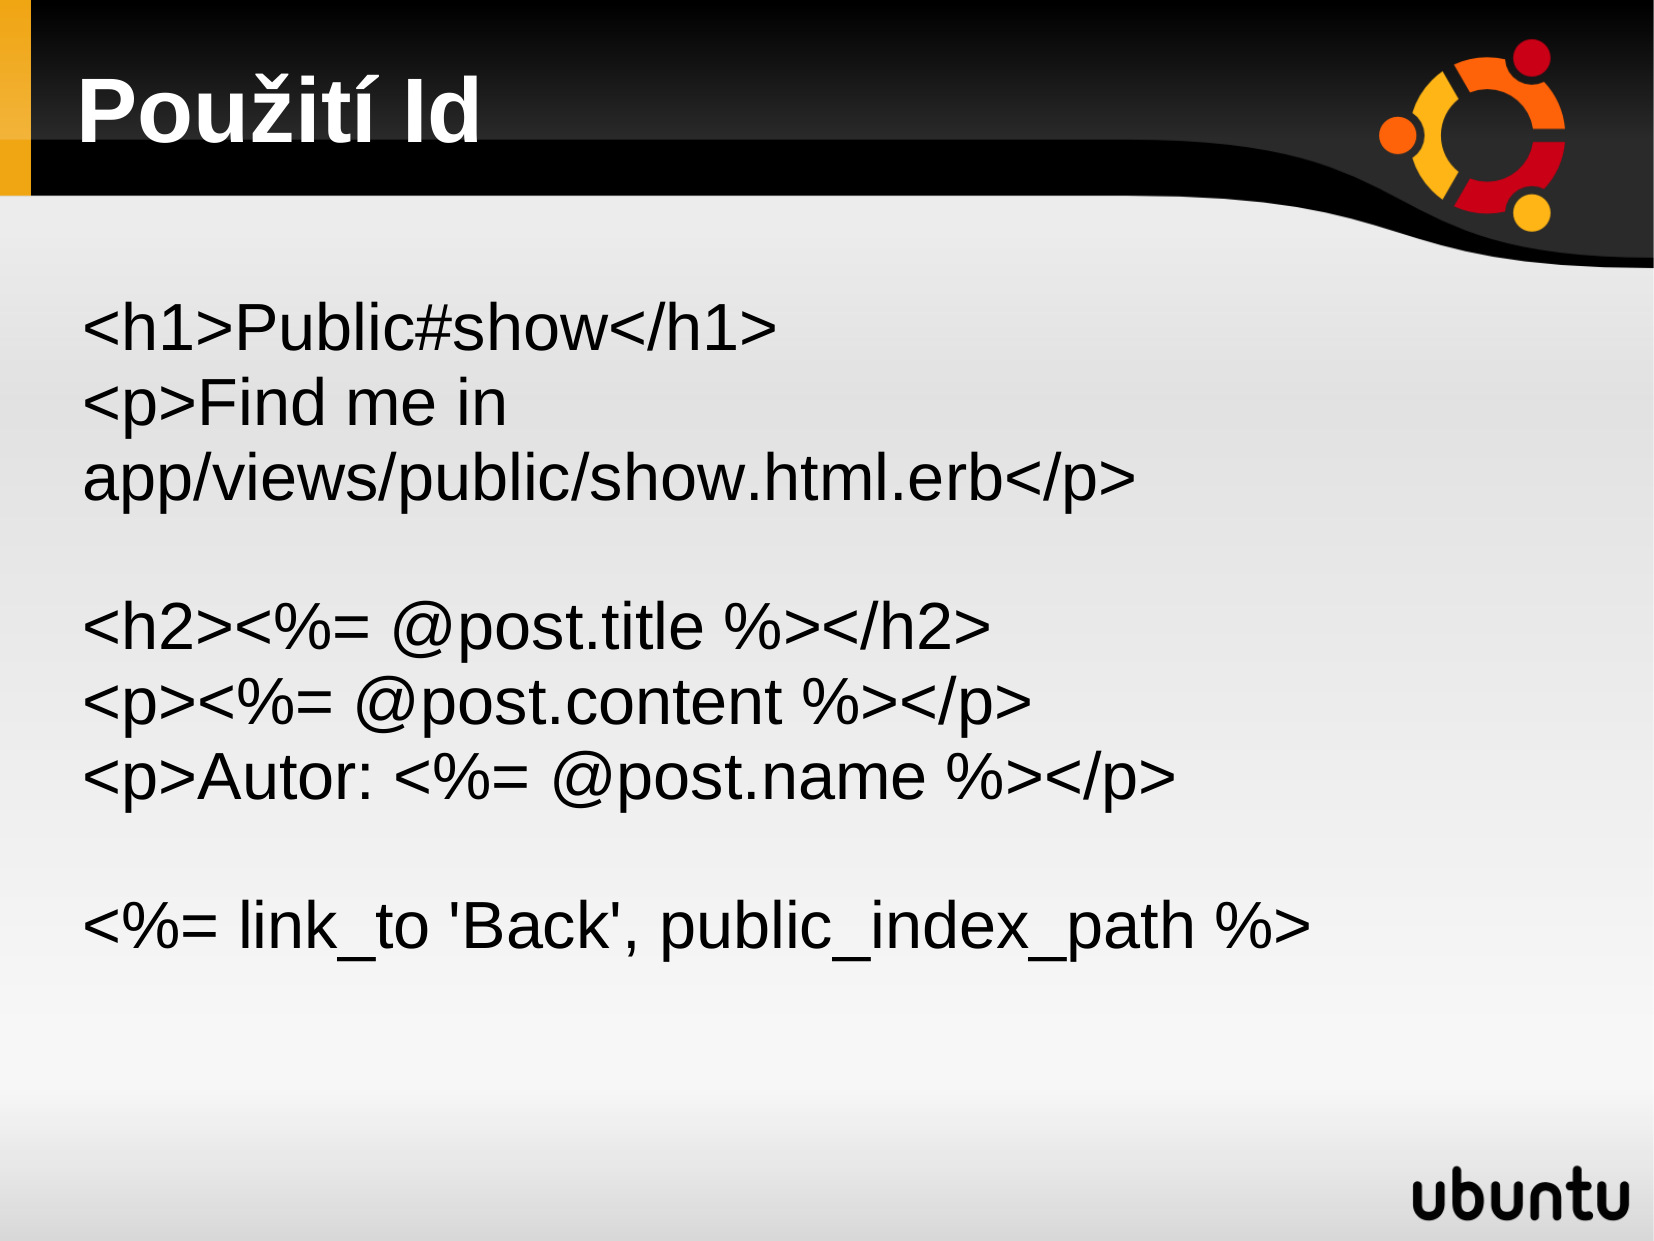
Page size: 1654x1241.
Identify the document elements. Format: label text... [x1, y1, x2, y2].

list <h1>Public#show</h1> <p>Find me in app/views/public/show.html.erb</p> <h2><%= @post.title %></h2> <p><%= @post.content %></p> <p>Autor: <%= @post.name %></p> <%= link_to 'Back', public_index_path %> [82, 290, 1571, 1113]
title Použití Id [76, 14, 1565, 207]
picture [0, 0, 1654, 1241]
